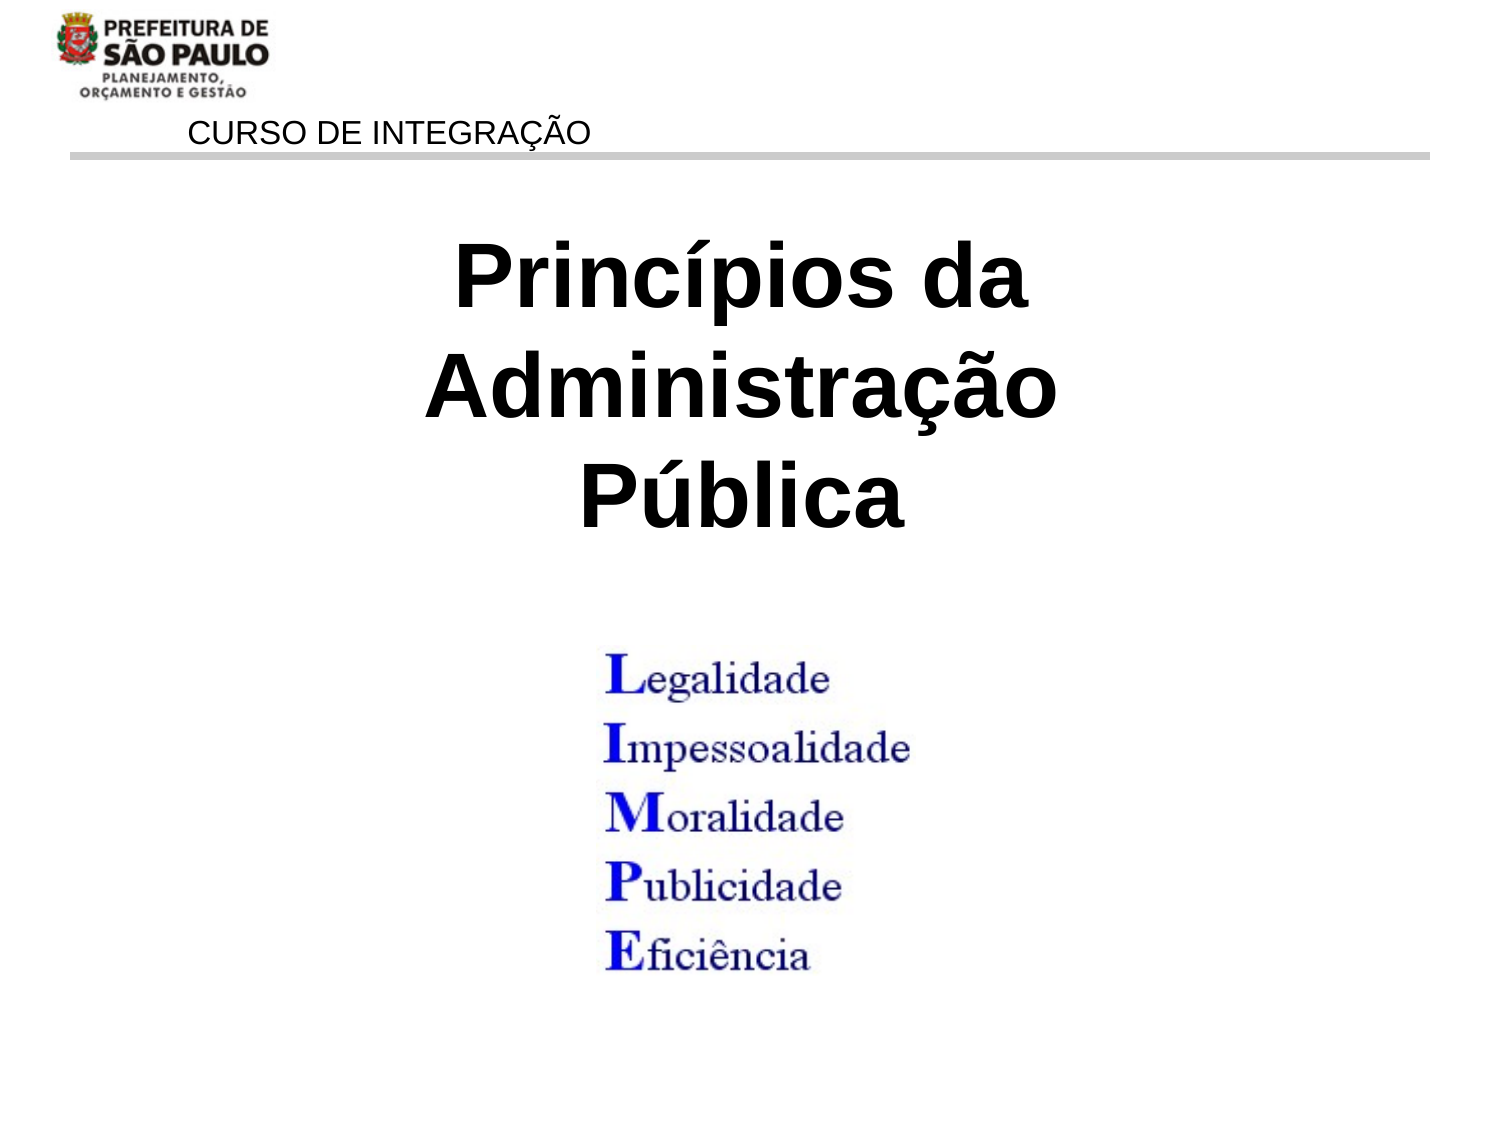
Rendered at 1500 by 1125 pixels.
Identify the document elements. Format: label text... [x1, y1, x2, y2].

text_box Princípios da Administração Pública [408, 208, 1076, 553]
picture [596, 645, 916, 977]
